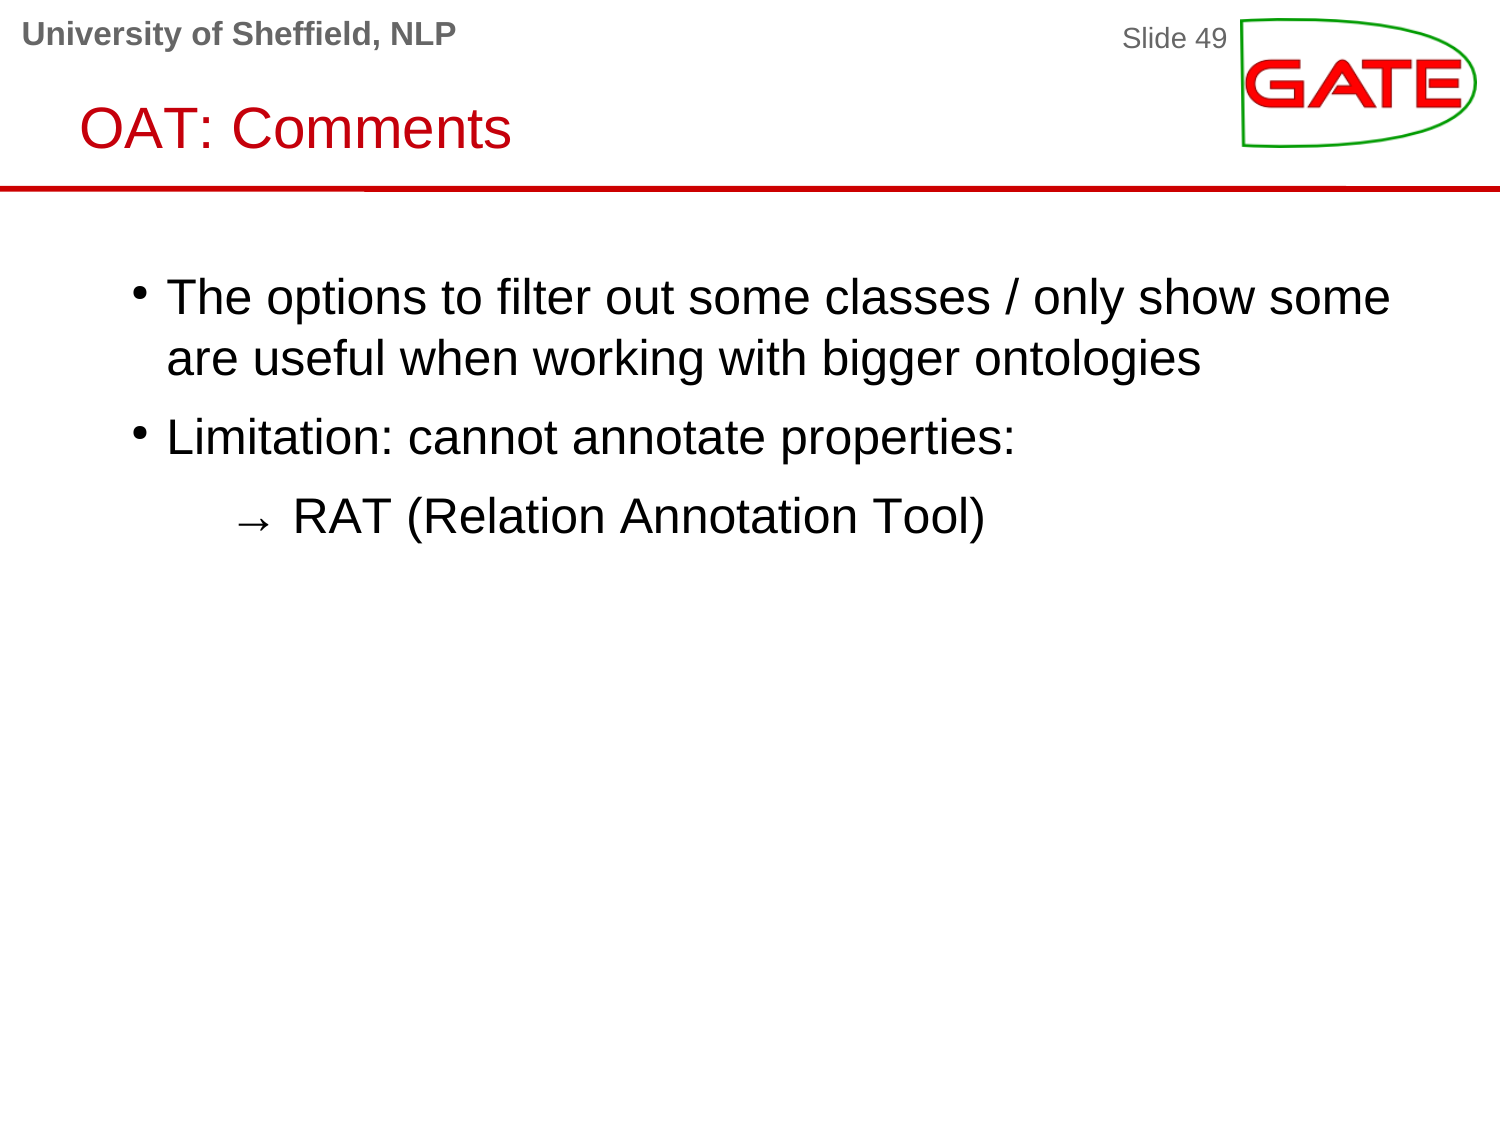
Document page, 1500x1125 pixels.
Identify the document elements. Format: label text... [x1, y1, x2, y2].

picture [1240, 18, 1477, 148]
list The options to filter out some classes / only show some are useful when working with bigger ontologies Limitation: cannot annotate properties: → RAT (Relation Annotation Tool) [74, 263, 1425, 1007]
title OAT: Comments [79, 62, 1149, 197]
